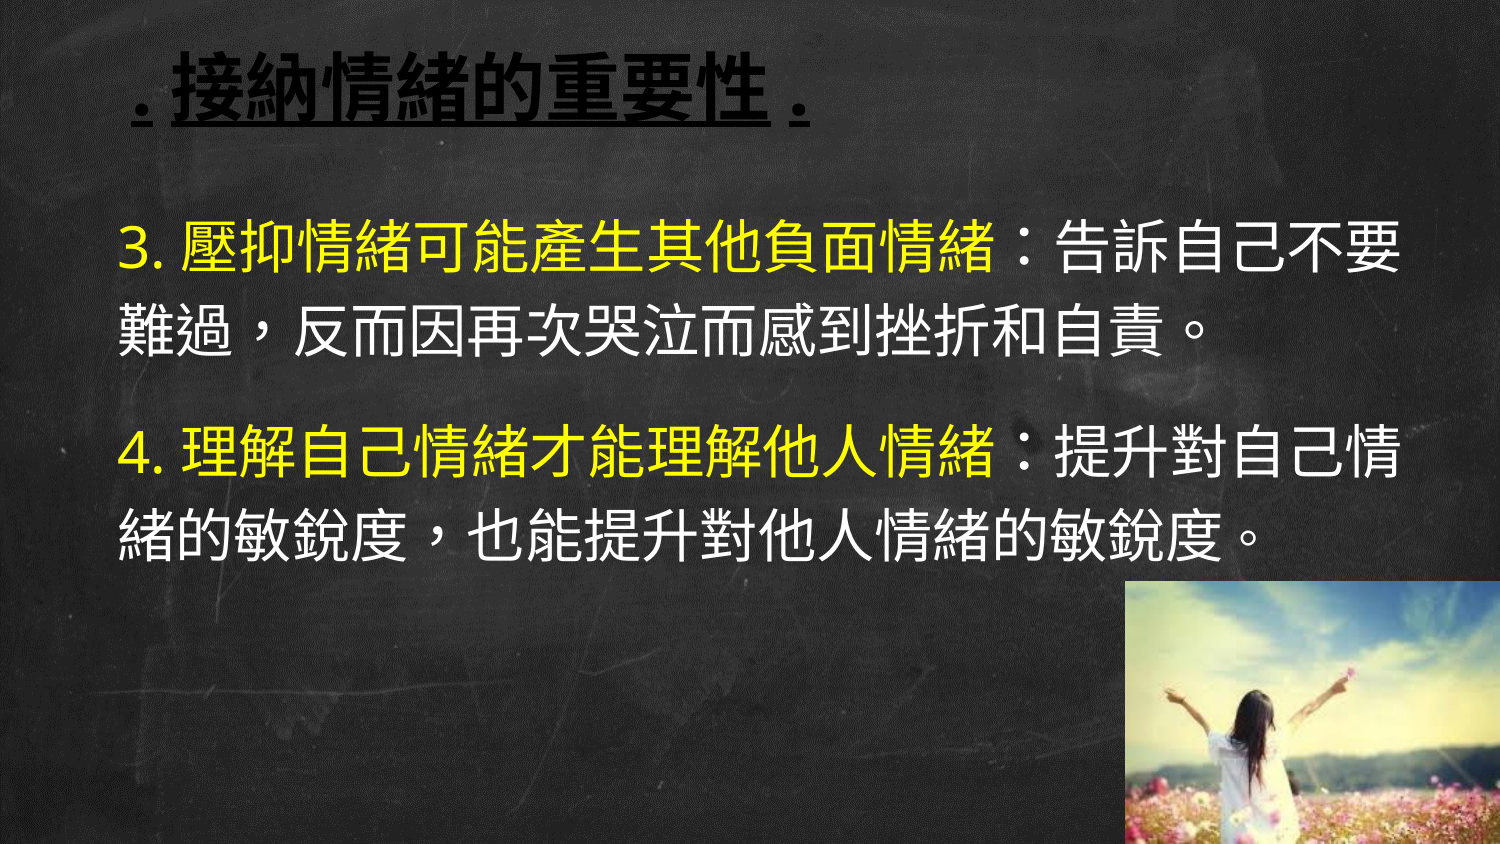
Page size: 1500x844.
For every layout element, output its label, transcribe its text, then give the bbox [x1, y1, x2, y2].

picture [1125, 581, 1500, 844]
text_box .接納情緒的重要性. [116, 33, 862, 140]
text_box 3.壓抑情緒可能產生其他負面情緒：告訴自己不要難過，反而因再次哭泣而感到挫折和自責。 4.理解自己情緒才能理解他人情緒：提升對自己情緒的敏銳度，也能提升對他人情緒的敏銳度。 [94, 188, 1445, 769]
